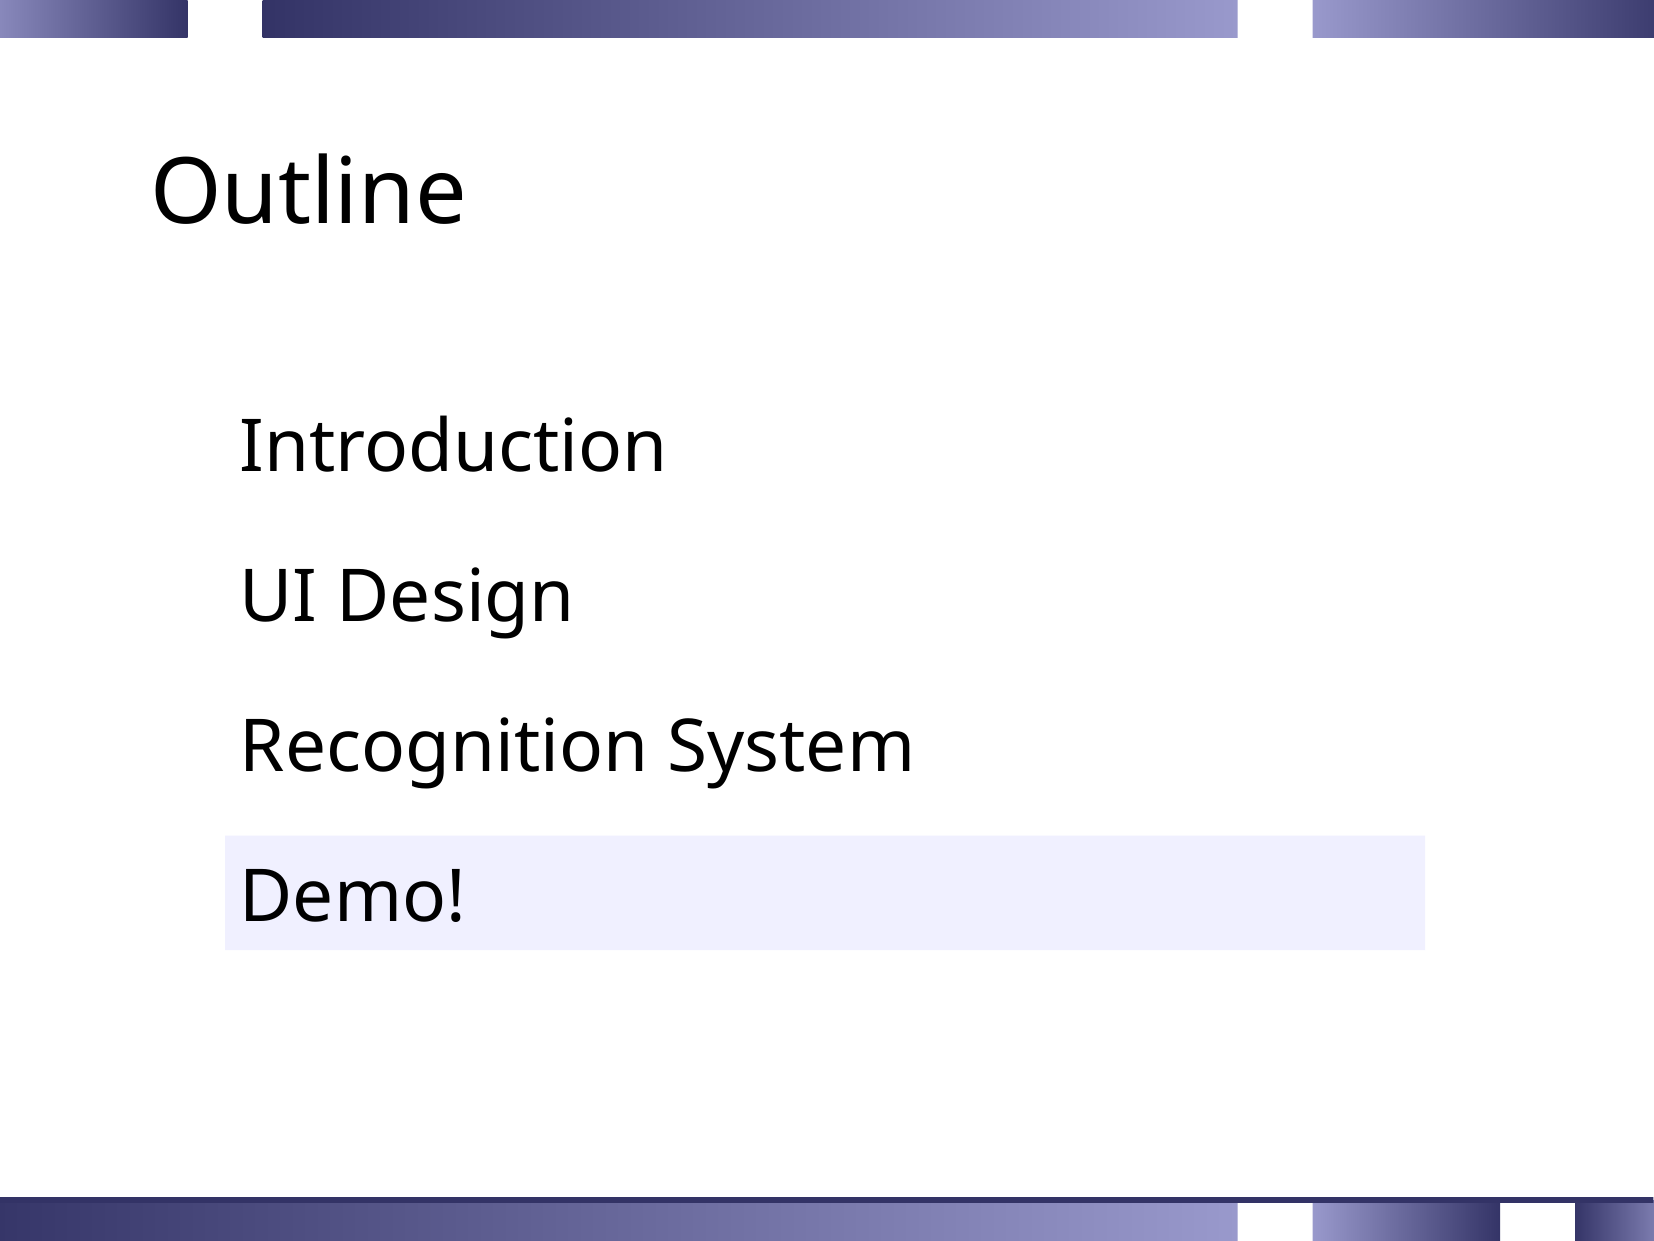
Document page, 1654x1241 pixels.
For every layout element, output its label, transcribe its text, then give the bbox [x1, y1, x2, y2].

title Outline [150, 37, 1501, 338]
text_box Recognition System [225, 685, 1426, 788]
text_box [0, 0, 188, 38]
text_box [1312, 0, 1654, 38]
text_box Introduction [225, 385, 1426, 488]
text_box [1575, 1203, 1654, 1241]
text_box [1312, 1203, 1501, 1241]
text_box [0, 1203, 1238, 1241]
text_box [262, 0, 1238, 38]
text_box Demo! [225, 835, 1426, 938]
text_box UI Design [225, 535, 1426, 638]
